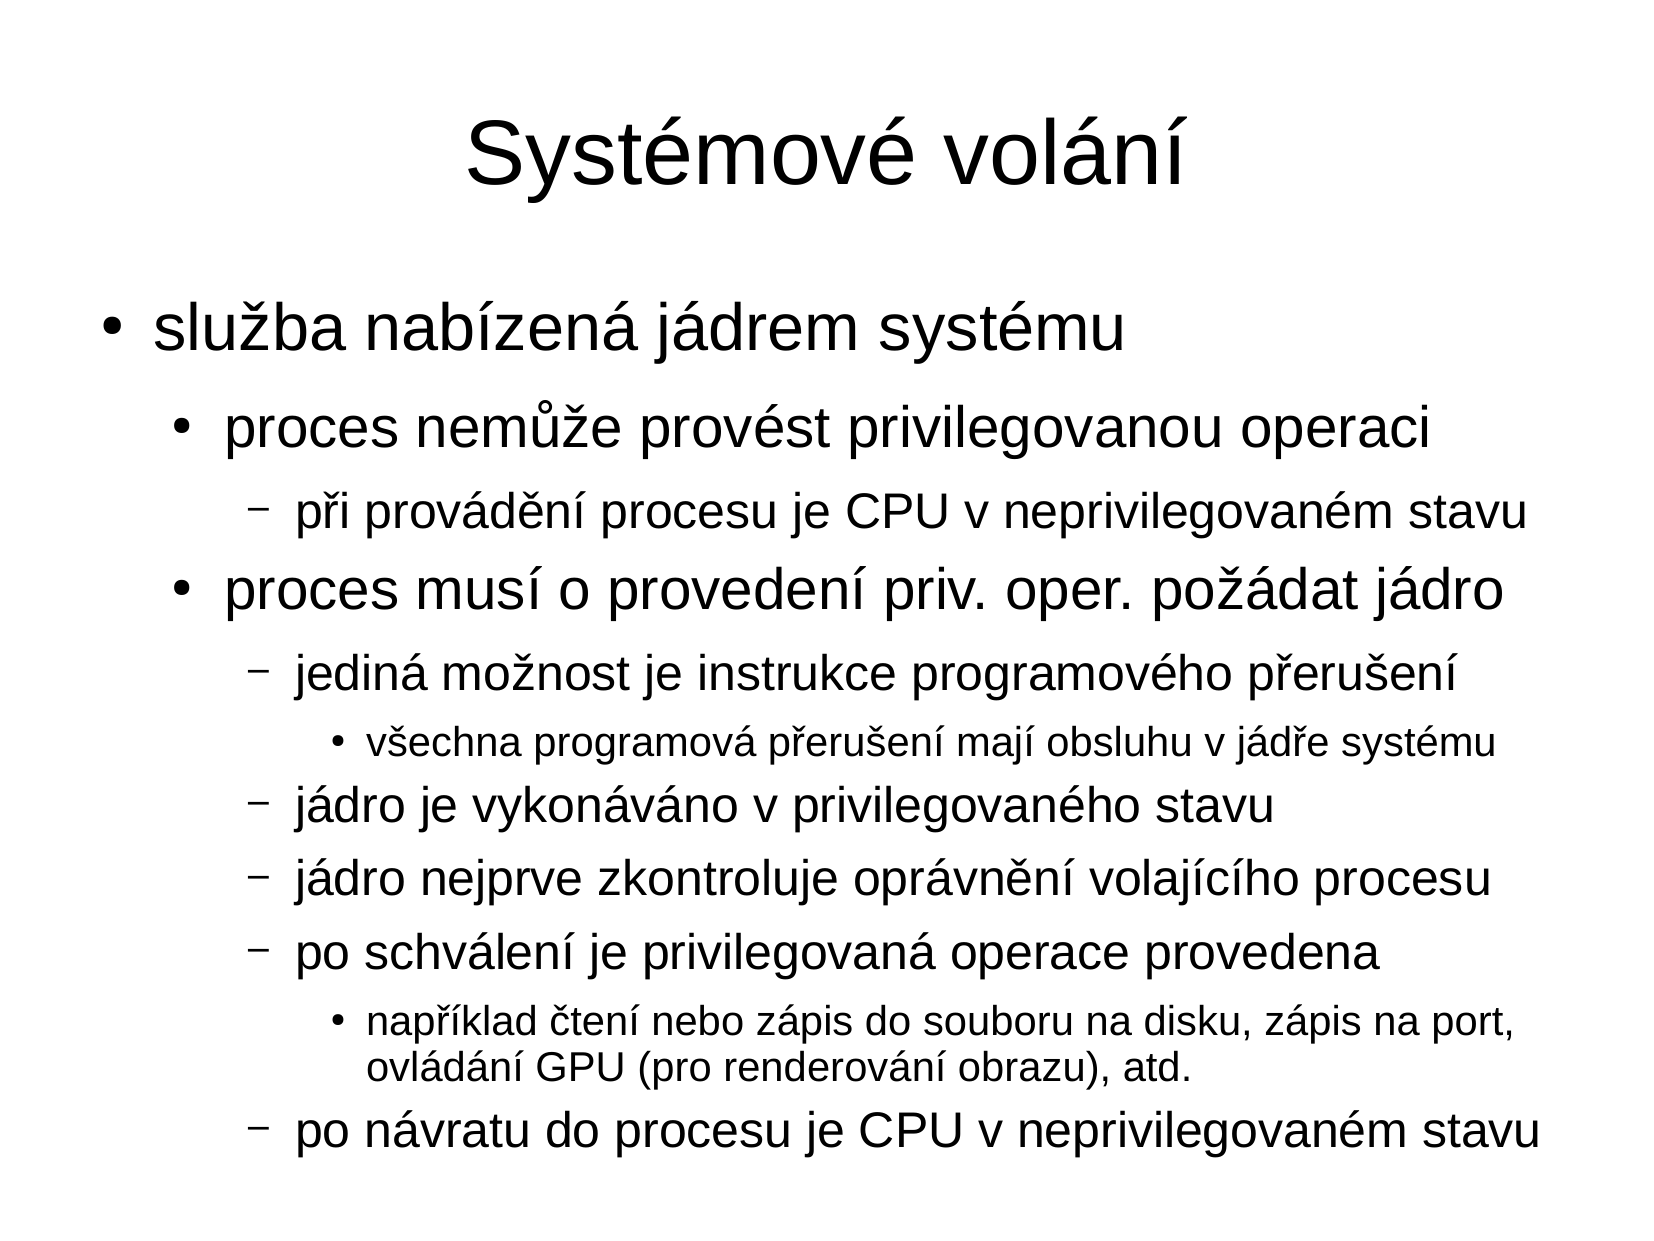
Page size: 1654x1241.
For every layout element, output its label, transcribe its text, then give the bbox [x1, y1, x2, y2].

title Systémové volání [82, 56, 1571, 250]
list služba nabízená jádrem systému proces nemůže provést privilegovanou operaci při provádění procesu je CPU v neprivilegovaném stavu proces musí o provedení priv. oper. požádat jádro jediná možnost je instrukce programového přerušení všechna programová přerušení mají obsluhu v jádře systému jádro je vykonáváno v privilegovaného stavu jádro nejprve zkontroluje oprávnění volajícího procesu po schválení je privilegovaná operace provedena například čtení nebo zápis do souboru na disku, zápis na port, ovládání GPU (pro renderování obrazu), atd. po návratu do procesu je CPU v neprivilegovaném stavu [82, 290, 1571, 1159]
